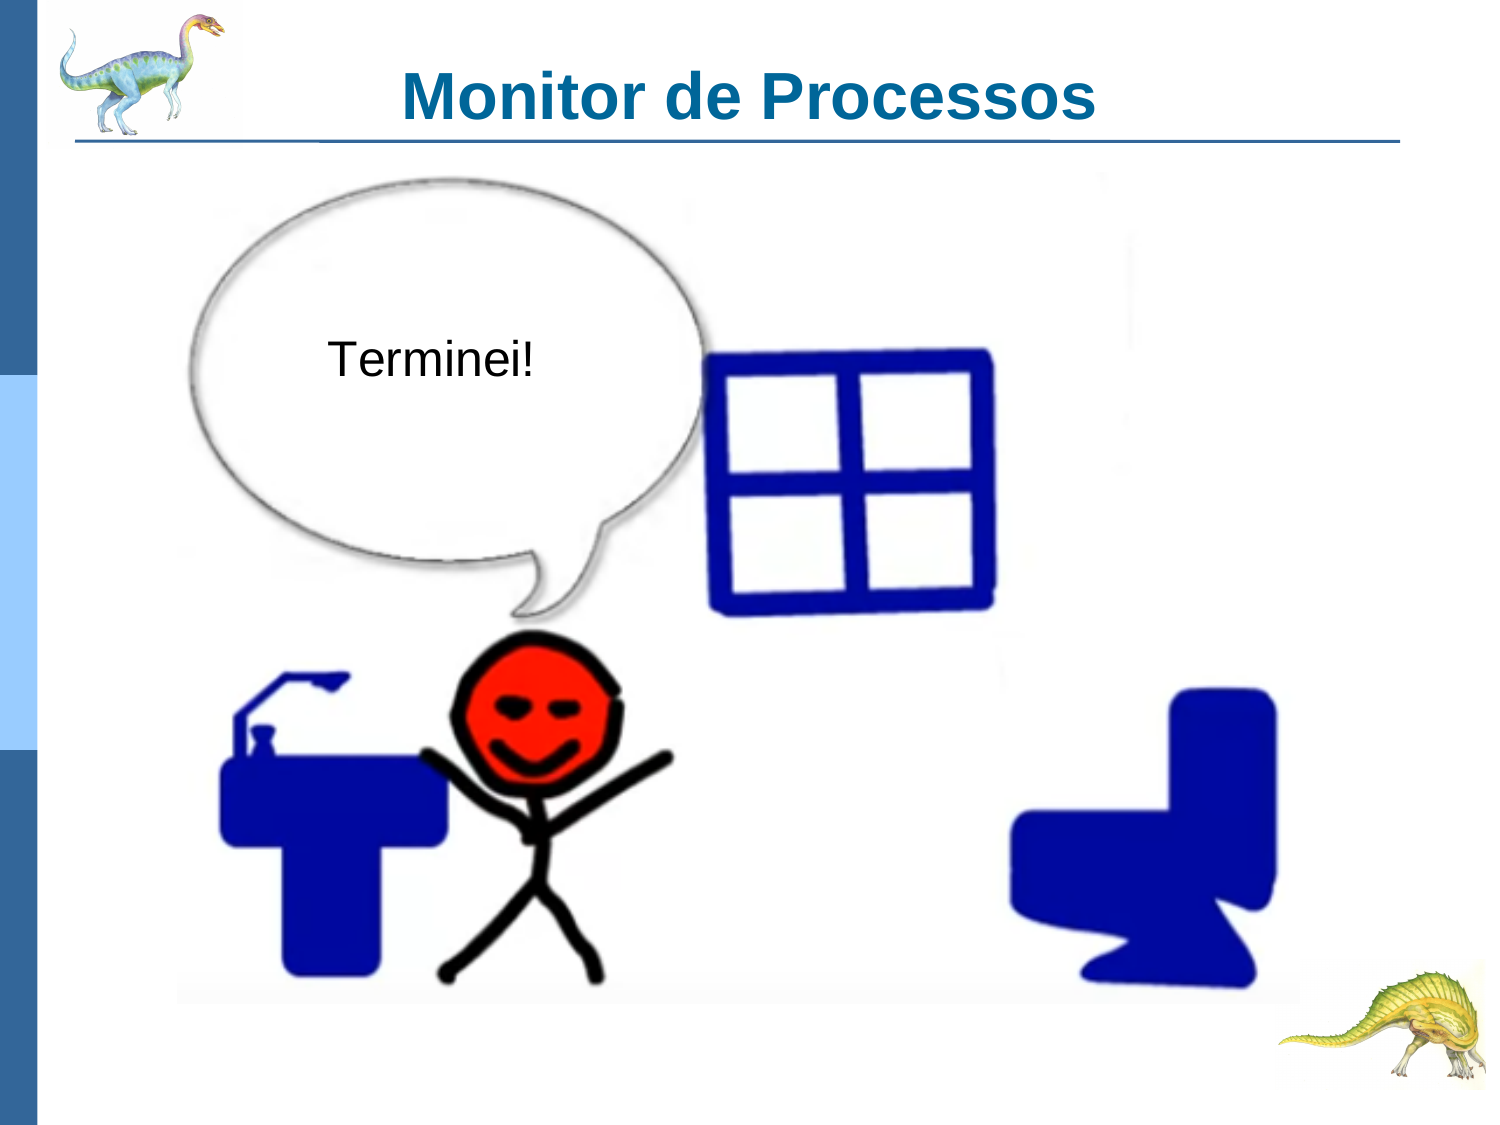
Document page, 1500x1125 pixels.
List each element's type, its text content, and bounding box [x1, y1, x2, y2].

text_box Monitor de Processos [75, 45, 1426, 141]
text_box Terminei! [312, 318, 609, 394]
picture [46, 0, 243, 149]
picture [177, 172, 1486, 1090]
